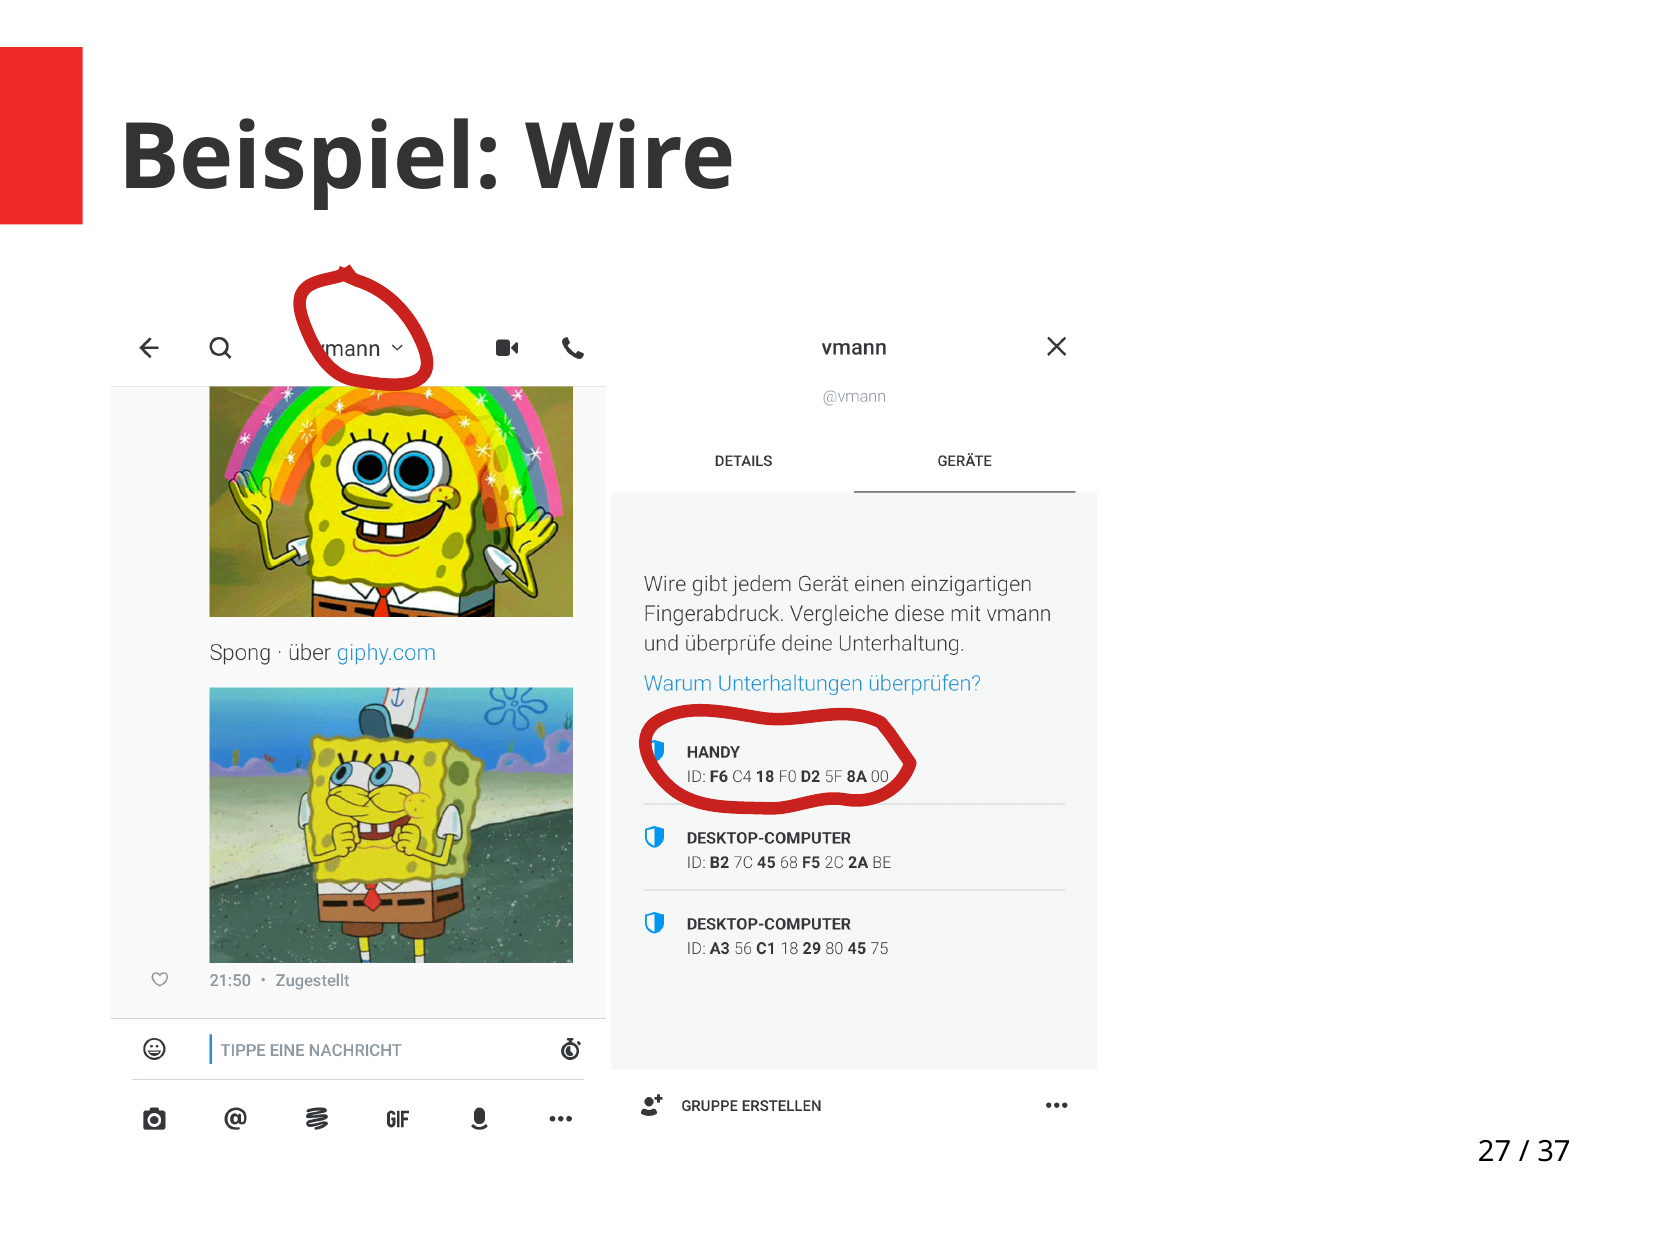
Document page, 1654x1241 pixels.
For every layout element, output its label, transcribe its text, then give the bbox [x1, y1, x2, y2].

picture [110, 315, 606, 1157]
picture [611, 315, 1097, 1141]
picture [309, 315, 420, 378]
title Beispiel: Wire [118, 49, 1571, 257]
